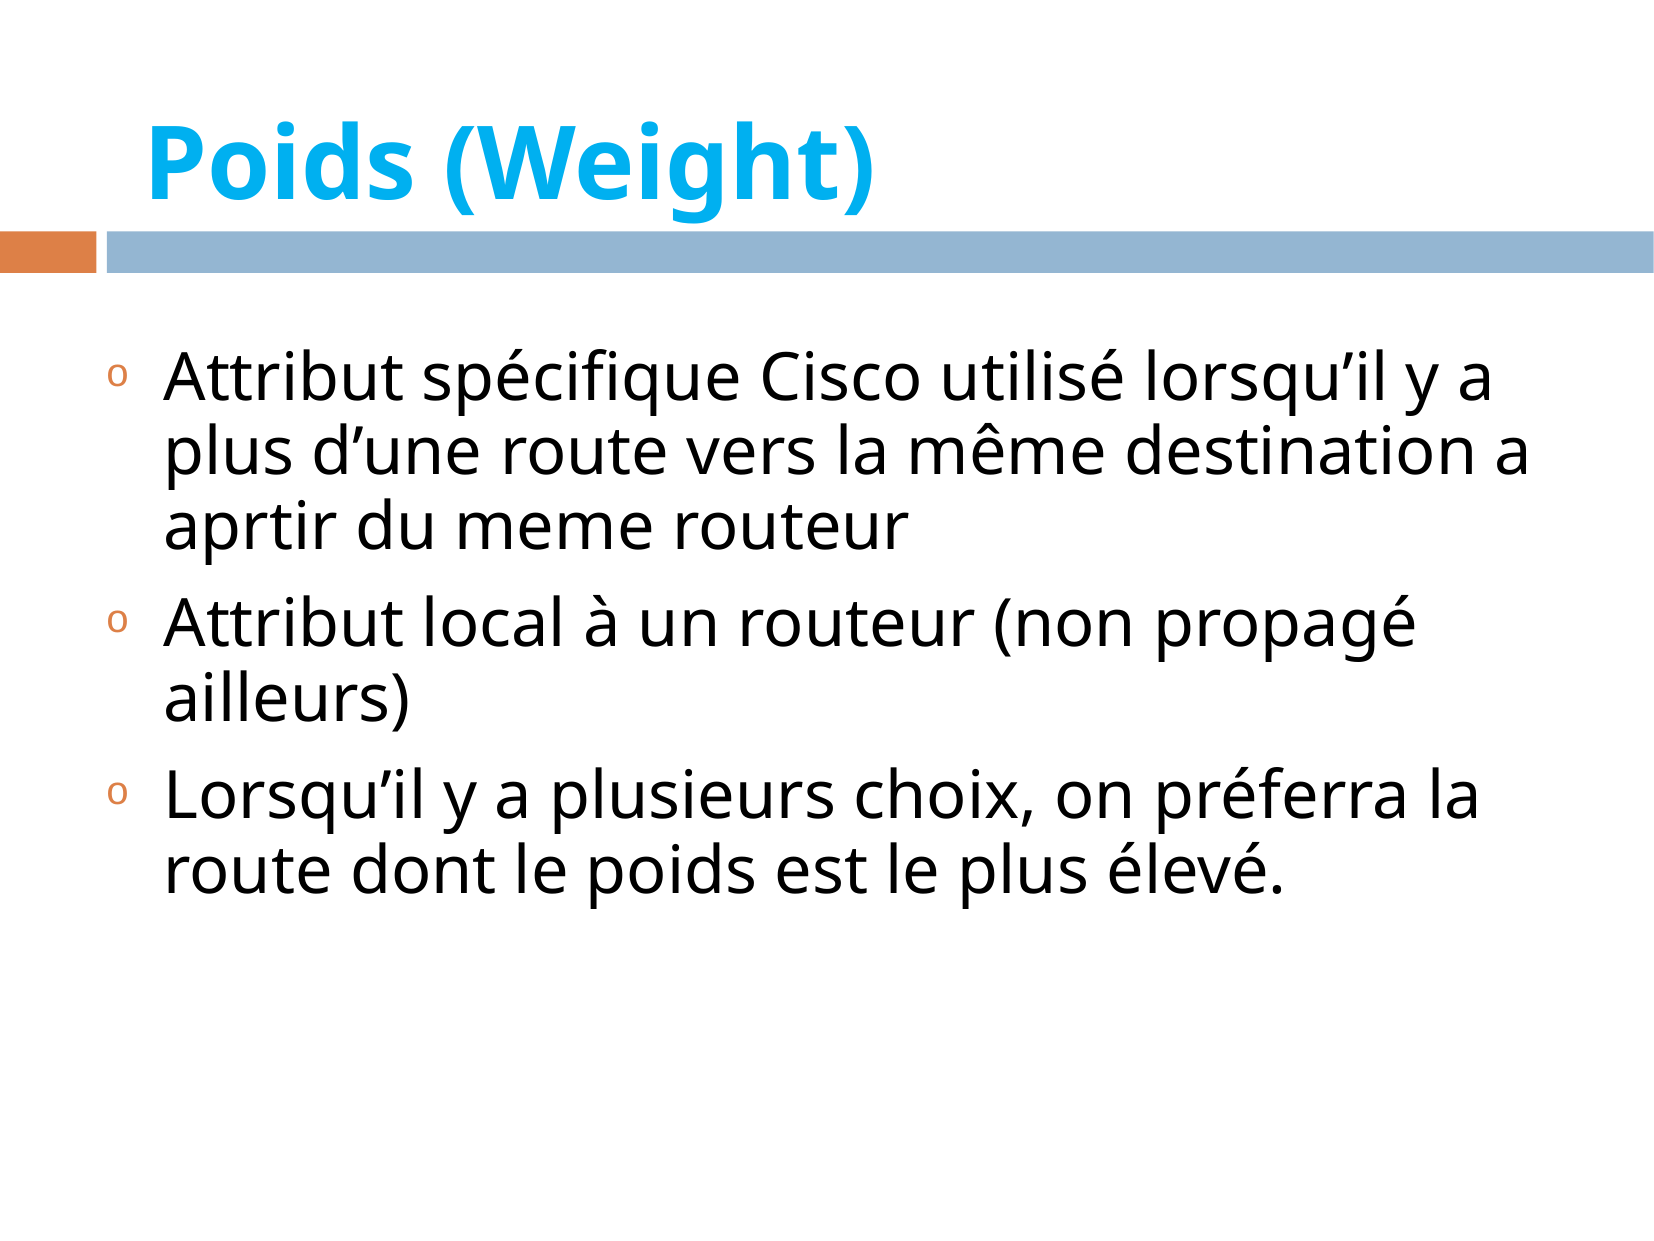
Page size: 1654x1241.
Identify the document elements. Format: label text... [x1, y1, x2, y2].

list Attribut spécifique Cisco utilisé lorsqu’il y a plus d’une route vers la même destination a aprtir du meme routeur Attribut local à un routeur (non propagé ailleurs) Lorsqu’il y a plusieurs choix, on préferra la route dont le poids est le plus élevé. [89, 332, 1592, 1241]
title Poids (Weight)‏ [126, 82, 1533, 248]
